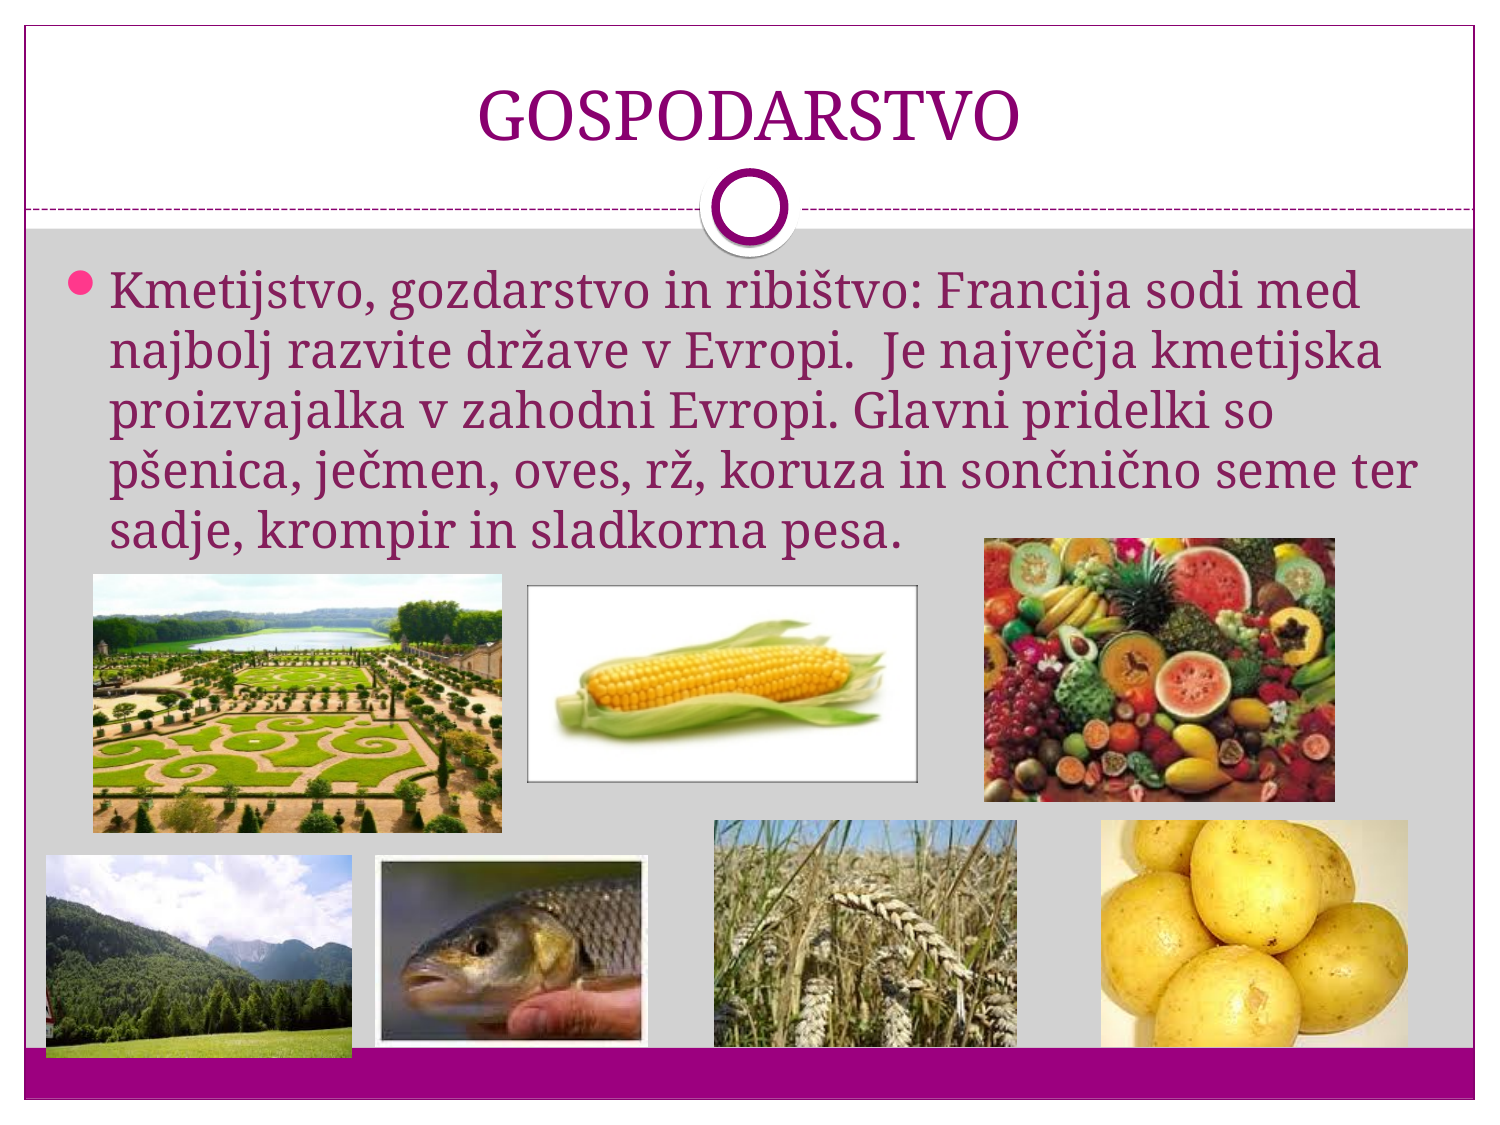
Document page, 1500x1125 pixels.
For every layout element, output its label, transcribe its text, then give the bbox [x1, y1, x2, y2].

title GOSPODARSTVO [49, 37, 1450, 162]
picture [1101, 820, 1408, 1047]
list Kmetijstvo, gozdarstvo in ribištvo: Francija sodi med najbolj razvite države v Evropi. Je največja kmetijska proizvajalka v zahodni Evropi. Glavni pridelki so pšenica, ječmen, oves, rž, koruza in sončnično seme ter sadje, krompir in sladkorna pesa. [49, 250, 1477, 1102]
picture [93, 574, 502, 833]
picture [984, 538, 1335, 802]
picture [527, 585, 918, 783]
picture [375, 855, 648, 1047]
picture [714, 820, 1017, 1047]
picture [46, 855, 352, 1058]
